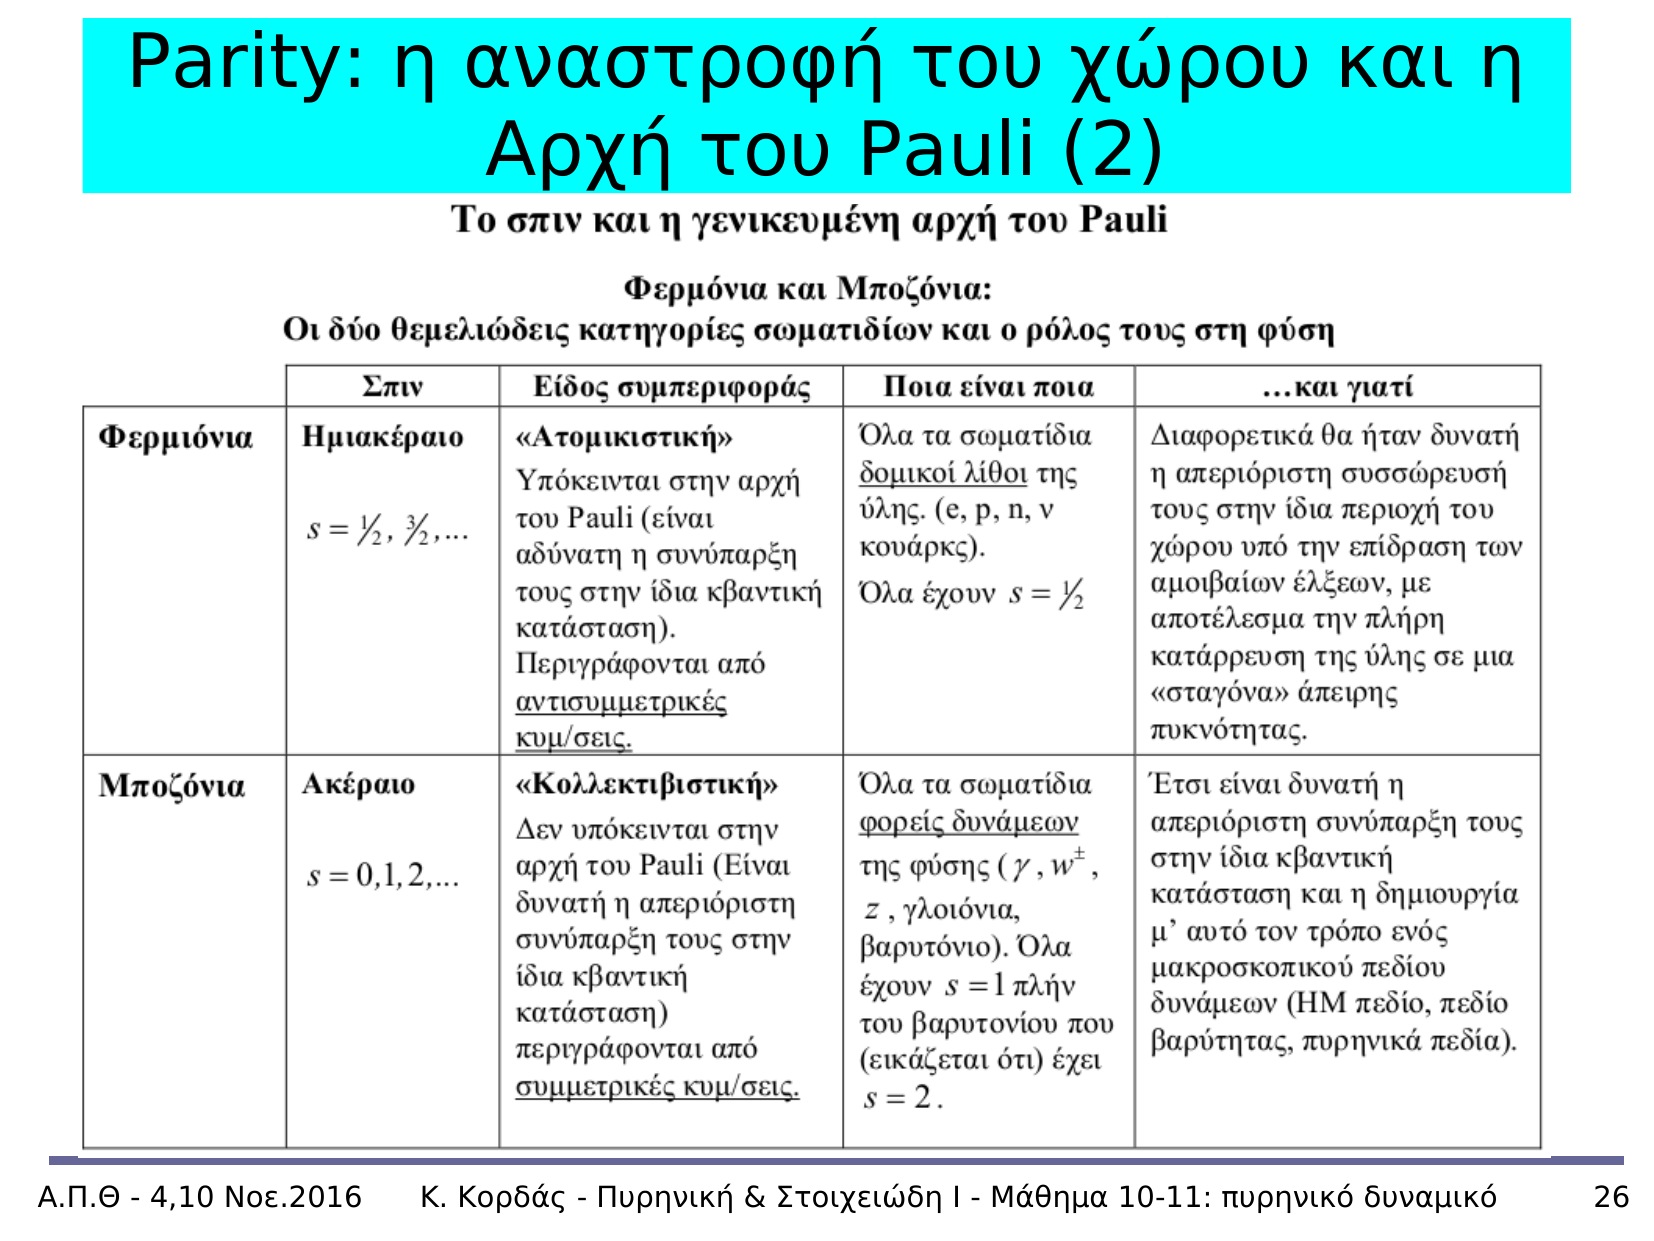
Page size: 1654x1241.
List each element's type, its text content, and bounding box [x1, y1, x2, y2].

title Parity: η αναστροφή του χώρου και η Αρχή του Pauli (2) [82, 18, 1571, 194]
picture [78, 204, 1551, 1158]
